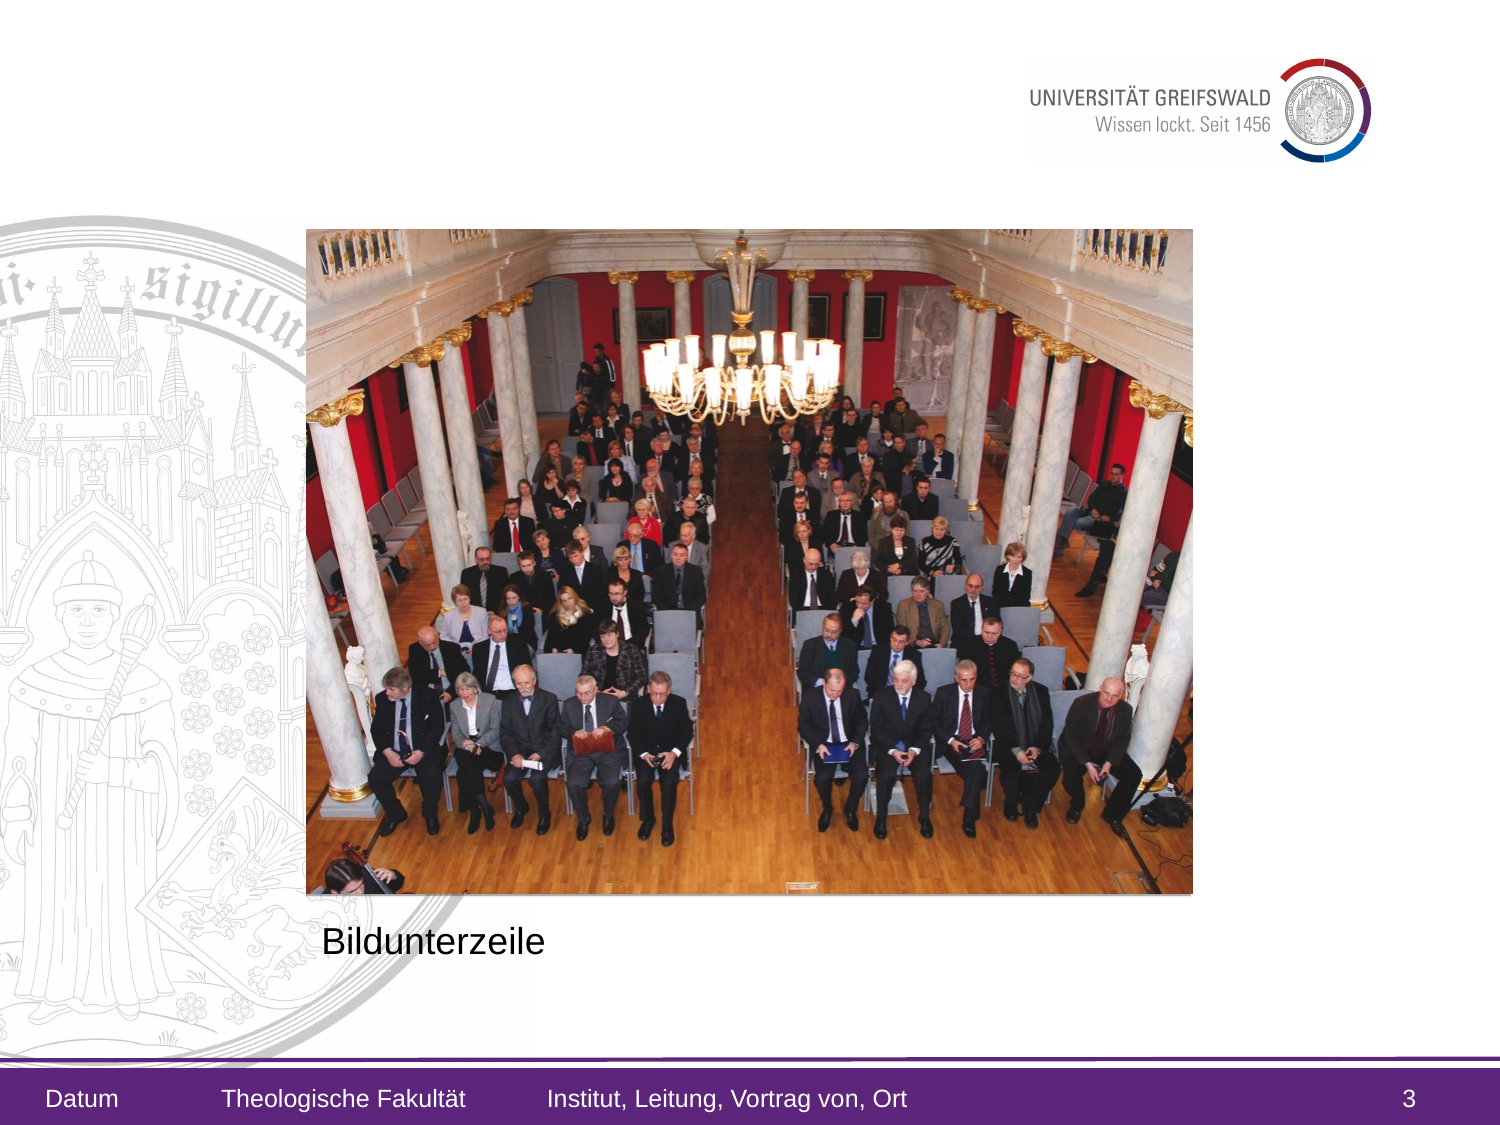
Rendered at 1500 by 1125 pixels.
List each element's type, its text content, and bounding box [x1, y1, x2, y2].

picture [0, 1062, 536, 1068]
picture [0, 215, 1193, 1058]
picture [1030, 58, 1372, 163]
text_box Bildunterzeile [306, 910, 1193, 971]
